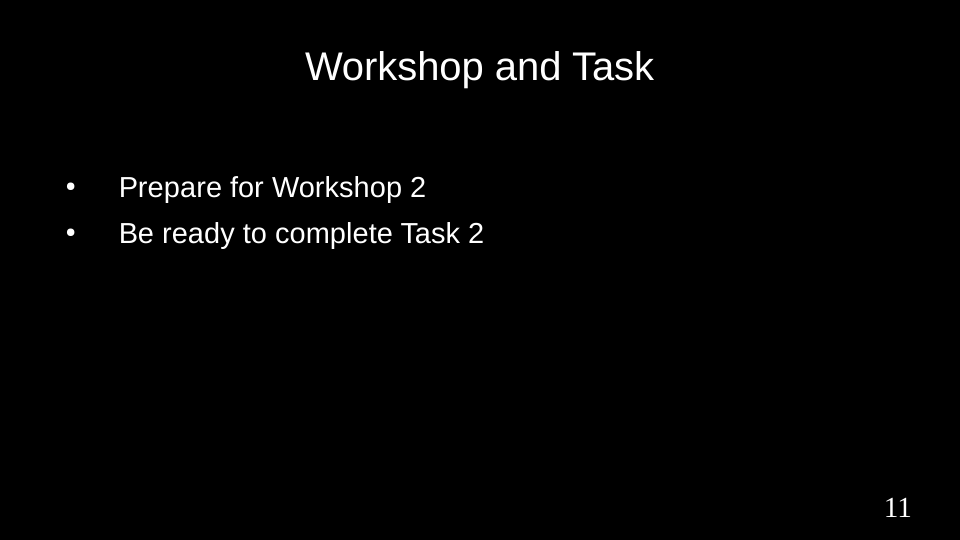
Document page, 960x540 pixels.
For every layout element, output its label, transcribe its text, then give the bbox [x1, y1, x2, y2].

title Workshop and Task [47, 21, 912, 112]
list Prepare for Workshop 2 Be ready to complete Task 2 [47, 126, 912, 440]
